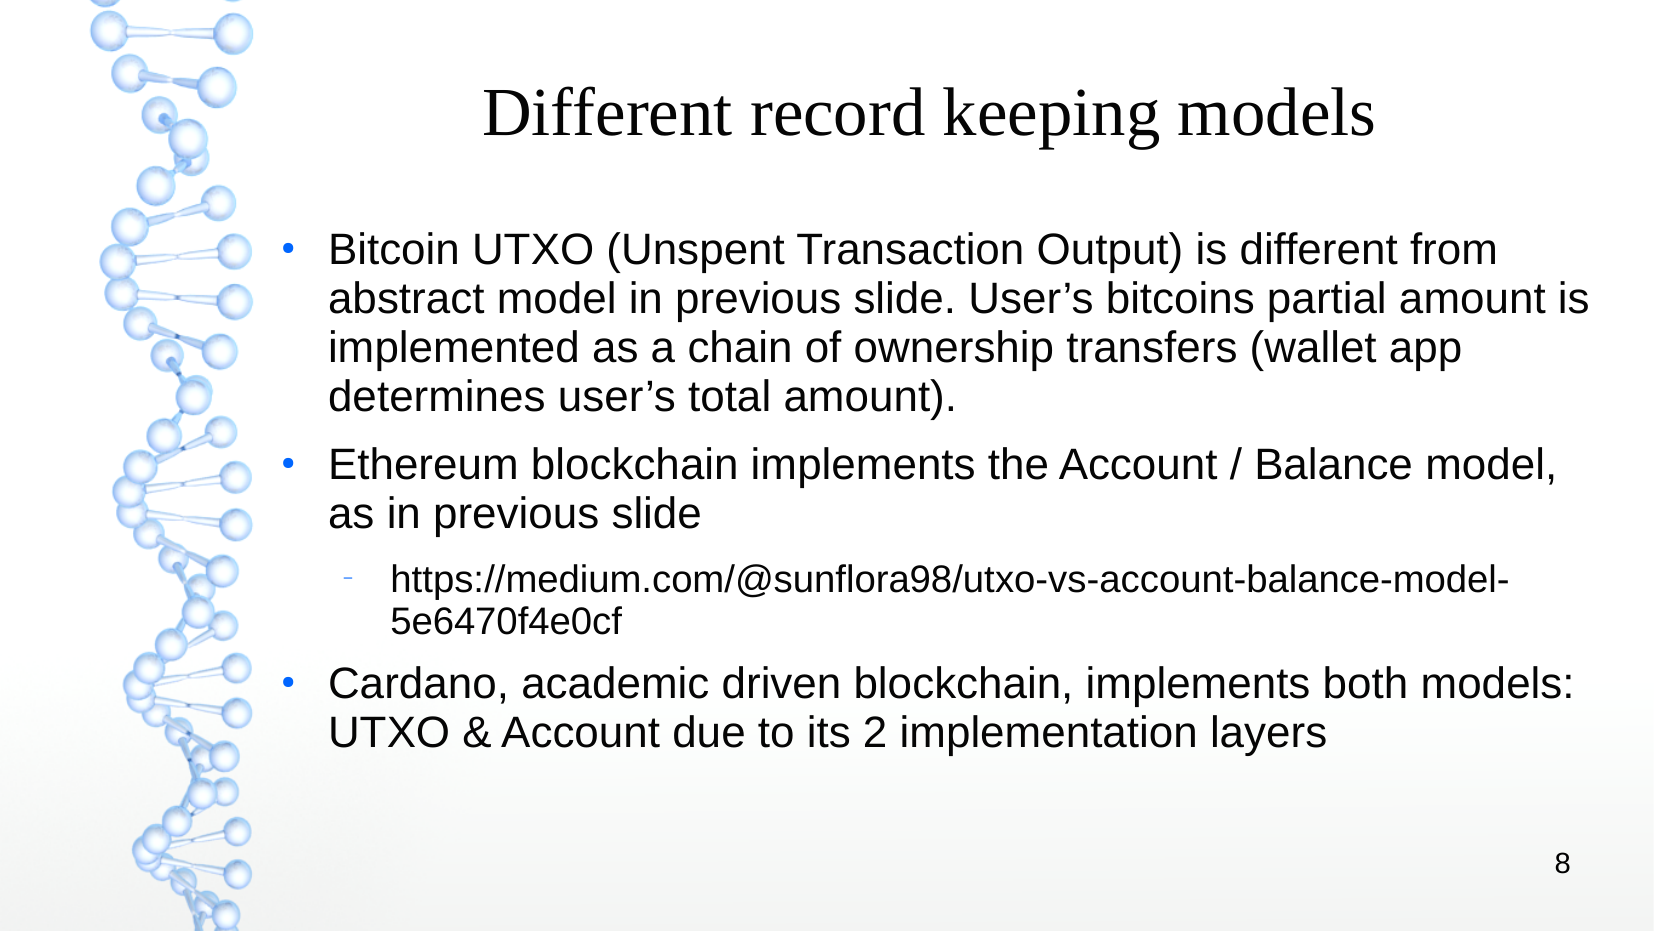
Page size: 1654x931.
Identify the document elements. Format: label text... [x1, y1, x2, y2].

picture [0, 0, 1654, 931]
title Different record keeping models [265, 35, 1595, 189]
list Bitcoin UTXO (Unspent Transaction Output) is different from abstract model in previous slide. User’s bitcoins partial amount is implemented as a chain of ownership transfers (wallet app determines user’s total amount). Ethereum blockchain implements the Account / Balance model, as in previous slide https://medium.com/@sunflora98/utxo-vs-account-balance-model-5e6470f4e0cf Cardano, academic driven blockchain, implements both models: UTXO & Account due to its 2 implementation layers [265, 224, 1595, 764]
